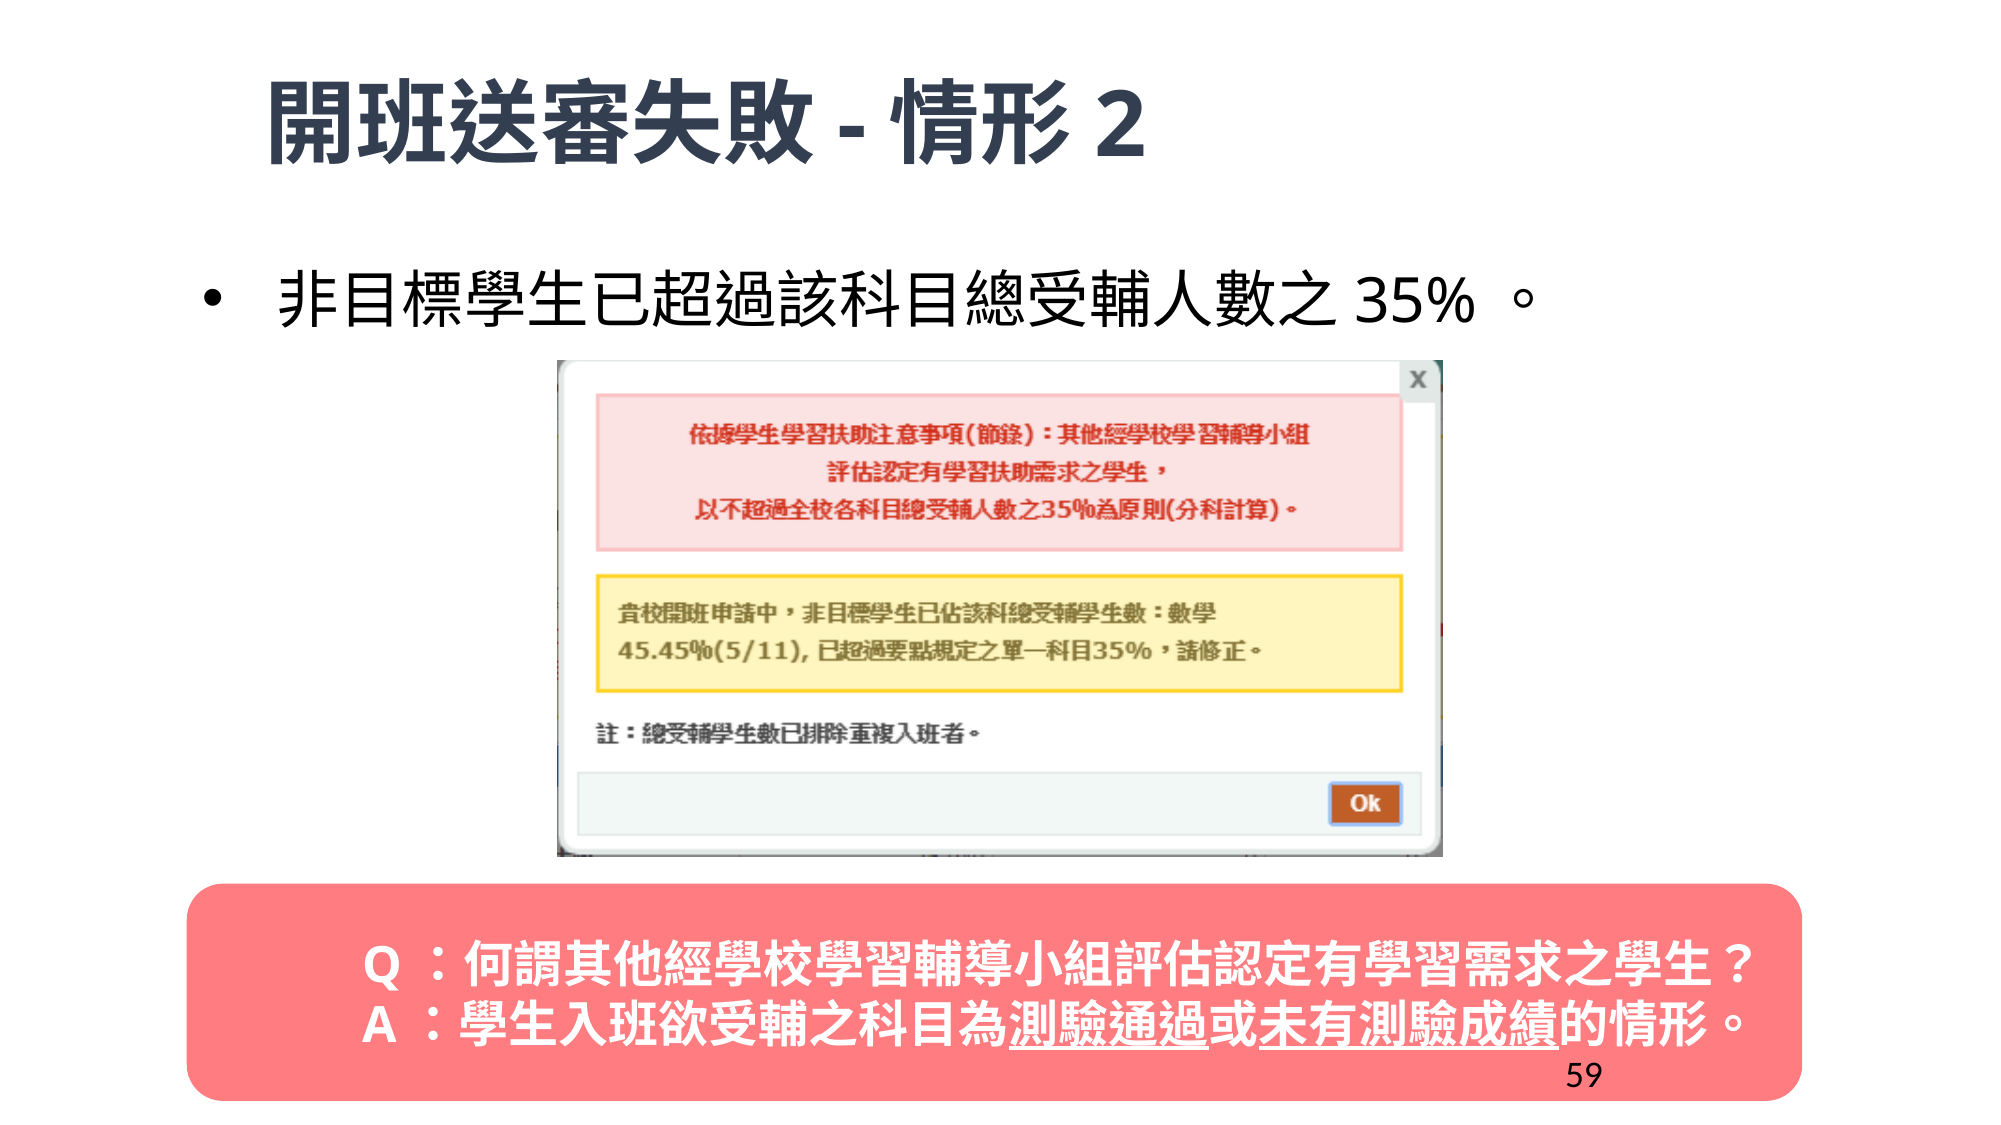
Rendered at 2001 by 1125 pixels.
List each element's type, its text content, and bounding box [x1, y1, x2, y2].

picture [557, 360, 1443, 857]
text_box 開班送審失敗-情形2 [250, 58, 1162, 183]
text_box Q：何謂其他經學校學習輔導小組評估認定有學習需求之學生？ A：學生入班欲受輔之科目為測驗通過或未有測驗成績的情形。 [186, 883, 1803, 1101]
text_box [1550, 1042, 2000, 1103]
subtitle 非目標學生已超過該科目總受輔人數之35%。 [186, 252, 1900, 941]
